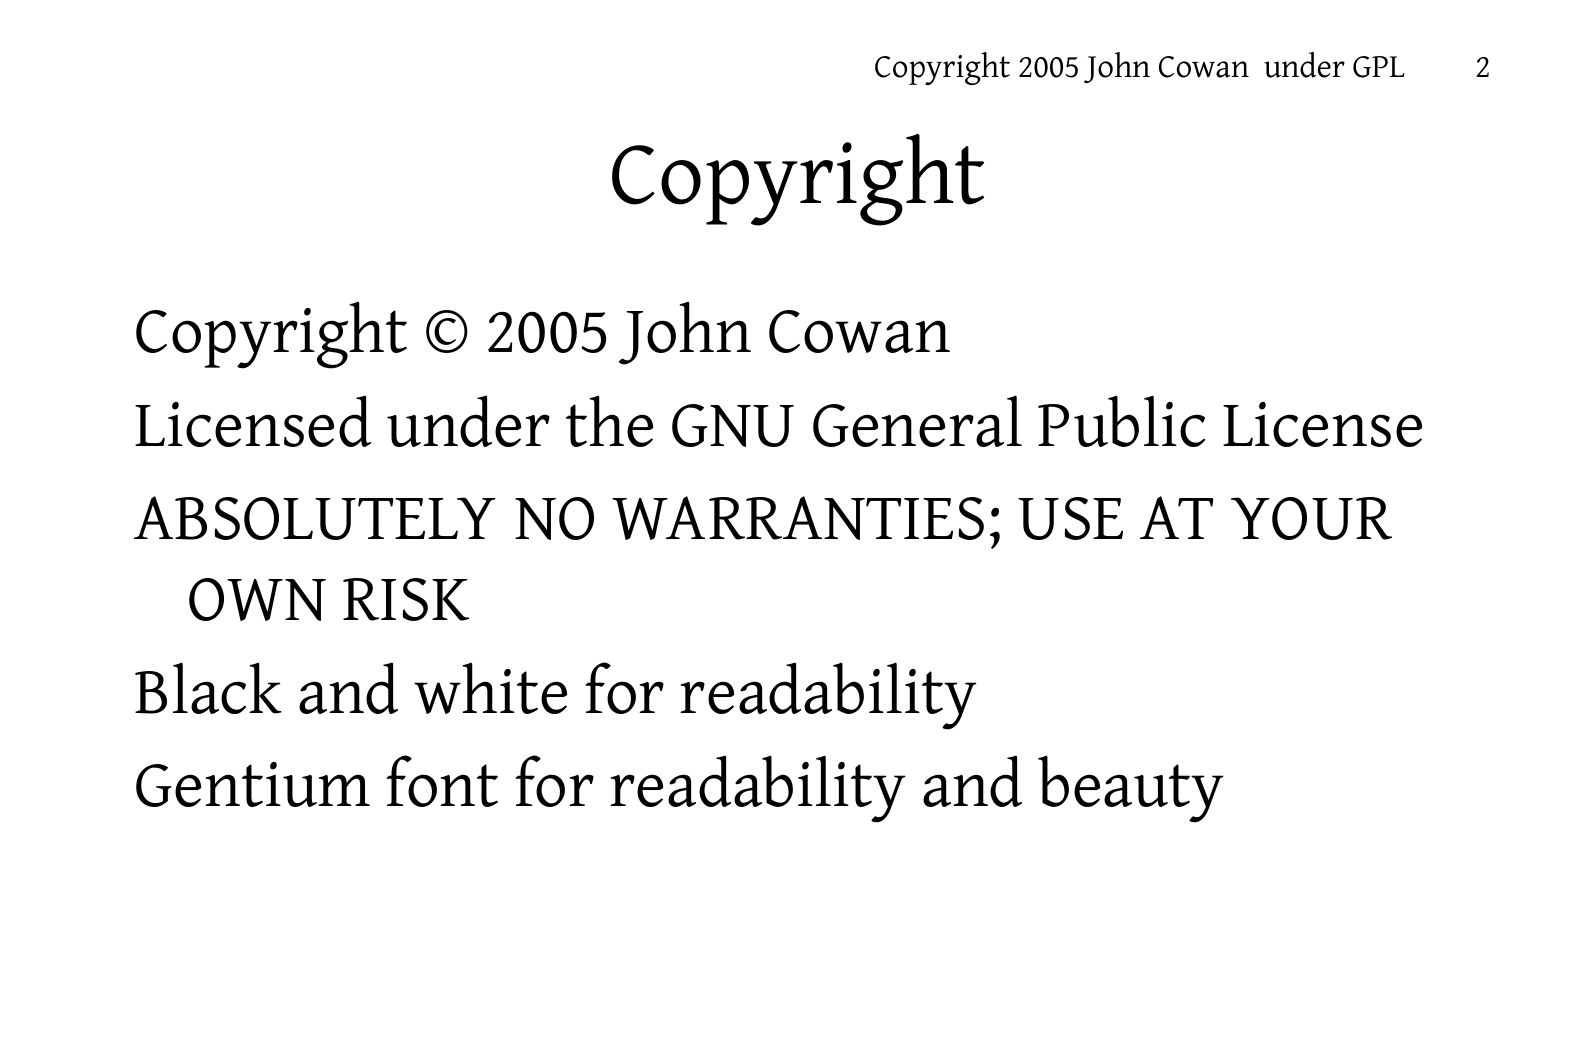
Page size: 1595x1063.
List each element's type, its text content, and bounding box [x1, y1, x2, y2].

list Copyright © 2005 John Cowan Licensed under the GNU General Public License ABSOLUTELY NO WARRANTIES; USE AT YOUR OWN RISK Black and white for readability Gentium font for readability and beauty [117, 295, 1479, 1063]
title Copyright [117, 88, 1479, 266]
